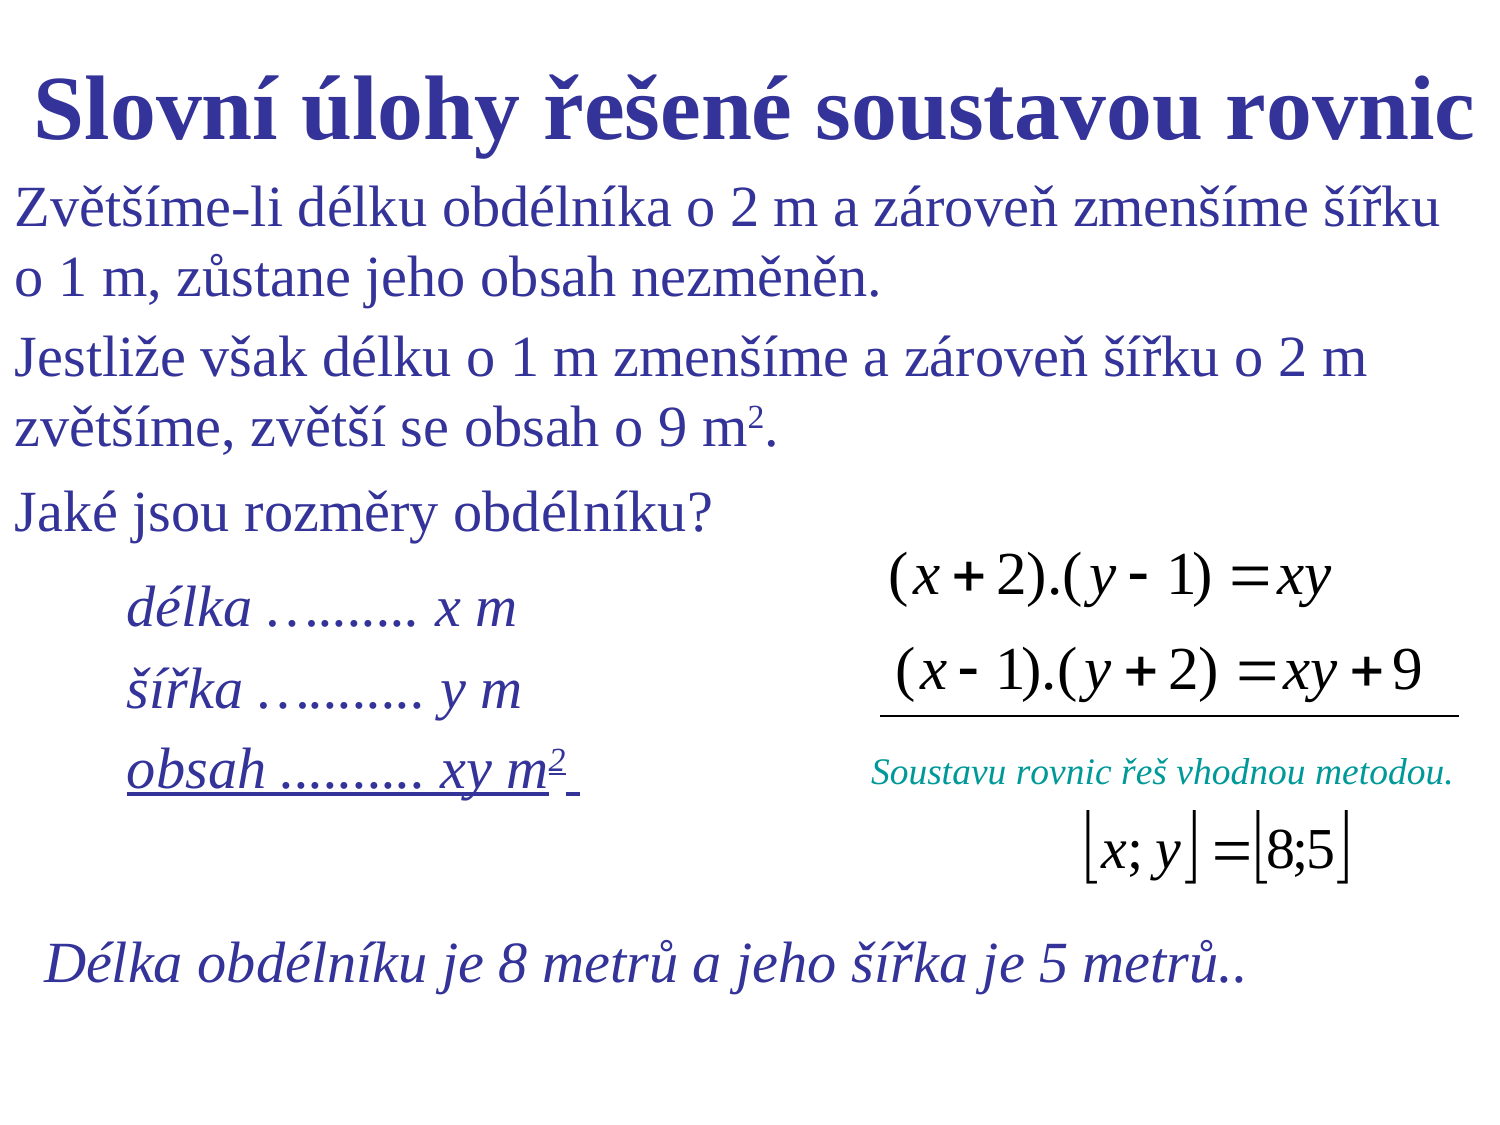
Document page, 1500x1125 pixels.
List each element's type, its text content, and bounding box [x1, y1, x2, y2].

text_box Délka obdélníku je 8 metrů a jeho šířka je 5 metrů.. [29, 916, 1500, 1003]
chart [1076, 810, 1357, 893]
text_box délka …....... x m [111, 560, 928, 646]
text_box Jestliže však délku o 1 m zmenšíme a zároveň šířku o 2 m zvětšíme, zvětší se obsah o 9 m2. [0, 310, 1500, 465]
text_box Jaké jsou rozměry obdélníku? [0, 465, 1500, 552]
text_box obsah .......... xy m2 [112, 722, 851, 809]
text_box Soustavu rovnic řeš vhodnou metodou. [856, 739, 1500, 801]
text_box šířka …........ y m [112, 642, 1235, 729]
chart [928, 633, 1433, 715]
chart [879, 552, 1344, 621]
text_box Slovní úlohy řešené soustavou rovnic [5, 8, 1500, 197]
text_box Zvětšíme-li délku obdélníka o 2 m a zároveň zmenšíme šířku o 1 m, zůstane jeho obsah nezměněn. [0, 160, 1471, 310]
